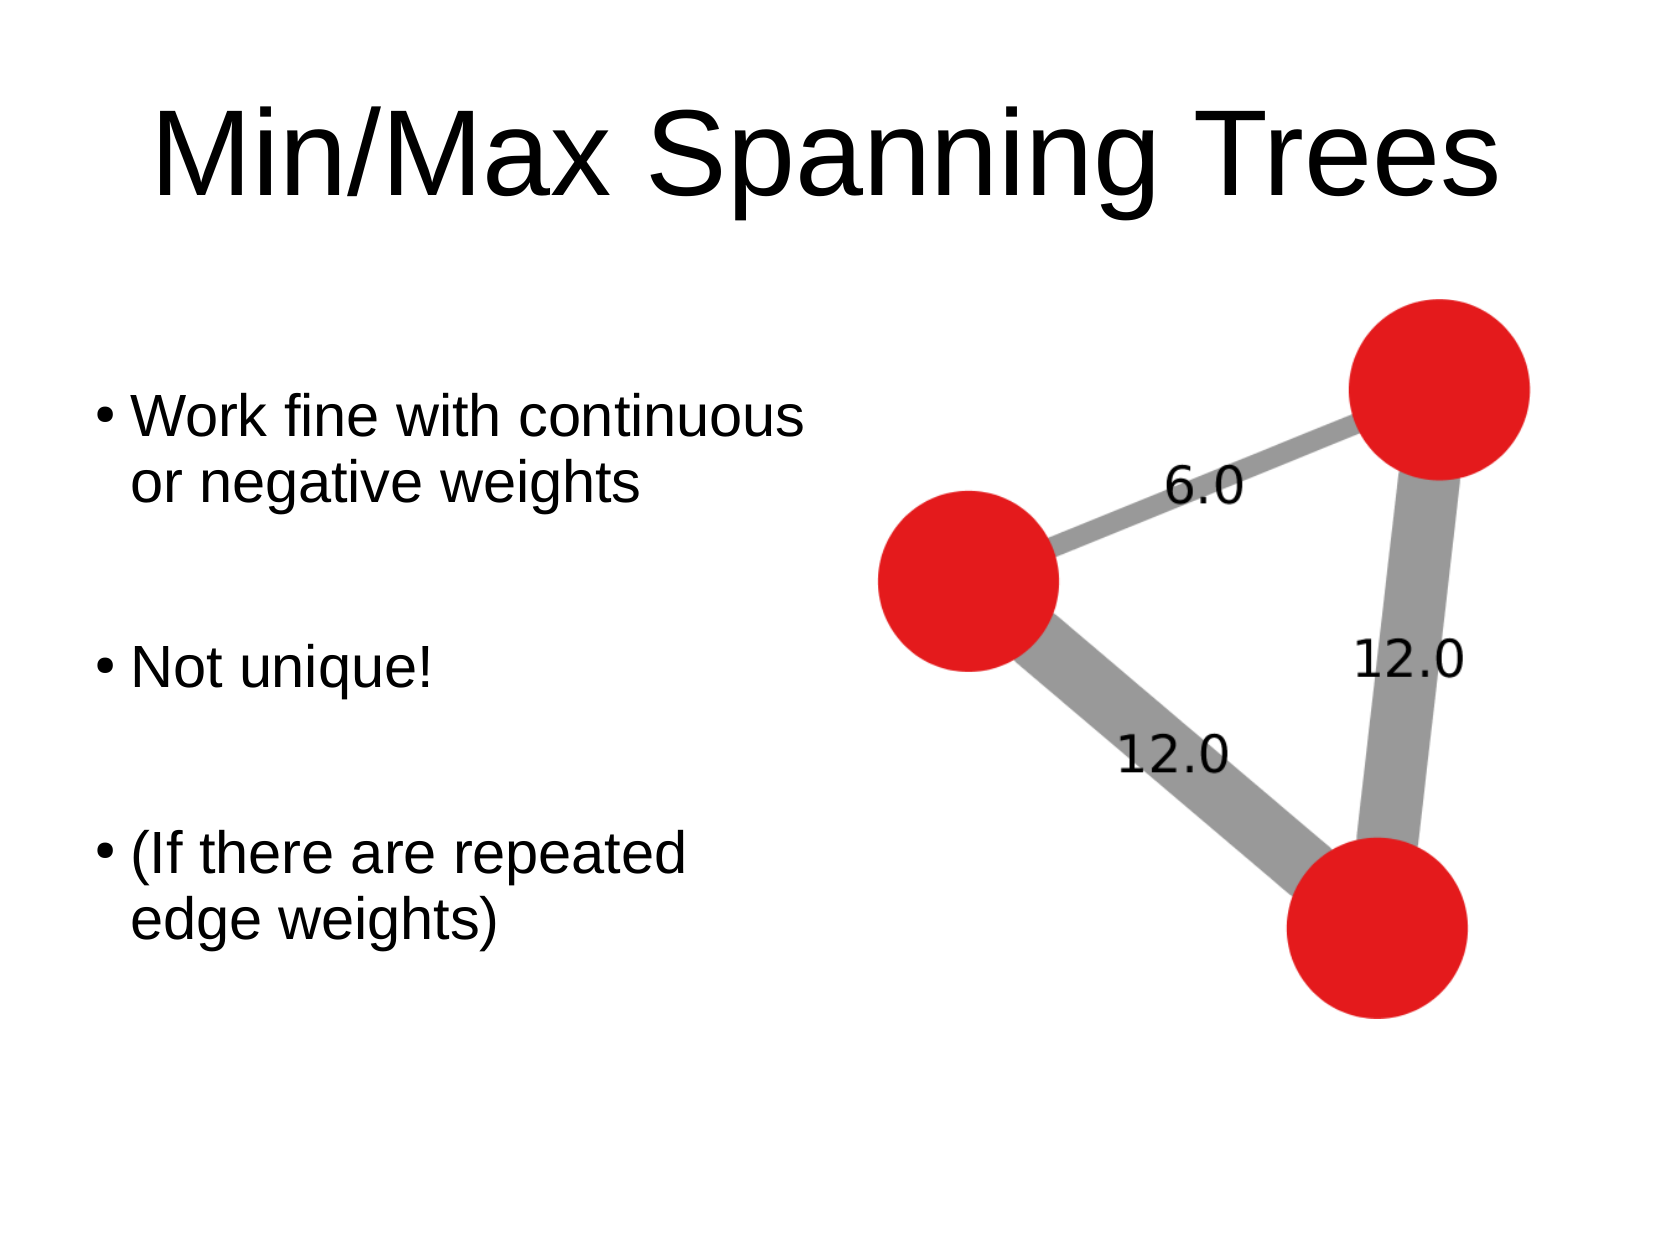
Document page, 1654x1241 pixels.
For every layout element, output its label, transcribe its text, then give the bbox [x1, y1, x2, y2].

list Work fine with continuous or negative weights Not unique! (If there are repeated edge weights) [82, 290, 809, 1010]
picture [877, 299, 1531, 1019]
title Min/Max Spanning Trees [82, 49, 1571, 257]
